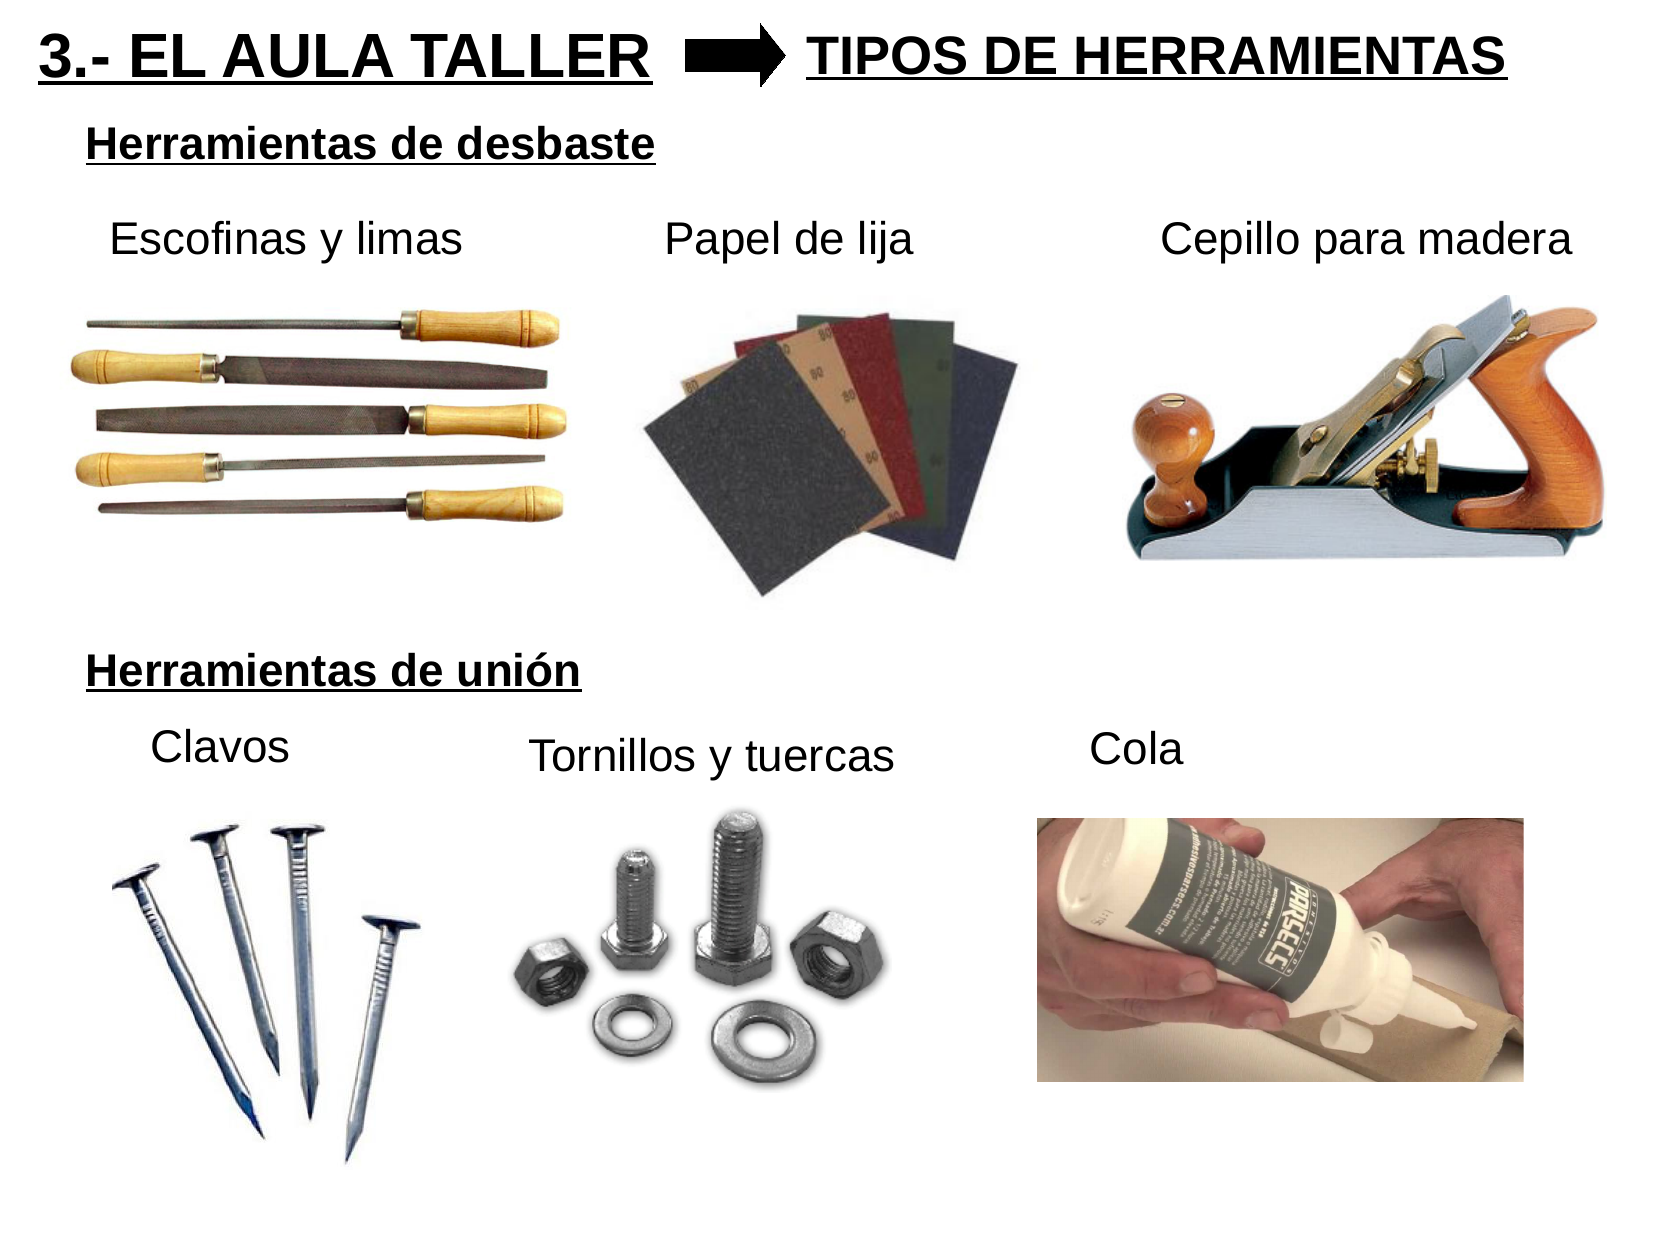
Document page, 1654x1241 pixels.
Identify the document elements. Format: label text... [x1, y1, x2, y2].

picture [1037, 818, 1524, 1082]
picture [112, 803, 426, 1170]
text_box Escofinas y limas [94, 205, 556, 284]
text_box Cola [1074, 715, 1536, 794]
text_box Herramientas de unión [70, 637, 1111, 716]
text_box [685, 23, 786, 87]
text_box Clavos [135, 713, 467, 780]
text_box Tornillos y tuercas [513, 722, 975, 801]
picture [505, 799, 892, 1093]
text_box Papel de lija [649, 205, 1099, 272]
picture [59, 301, 575, 544]
picture [1122, 295, 1607, 566]
text_box 3.- EL AULA TALLER [23, 14, 1619, 99]
picture [631, 295, 1046, 615]
text_box Cepillo para madera [1145, 205, 1595, 272]
text_box Herramientas de desbaste [70, 111, 1075, 189]
text_box TIPOS DE HERRAMIENTAS [791, 17, 1536, 103]
